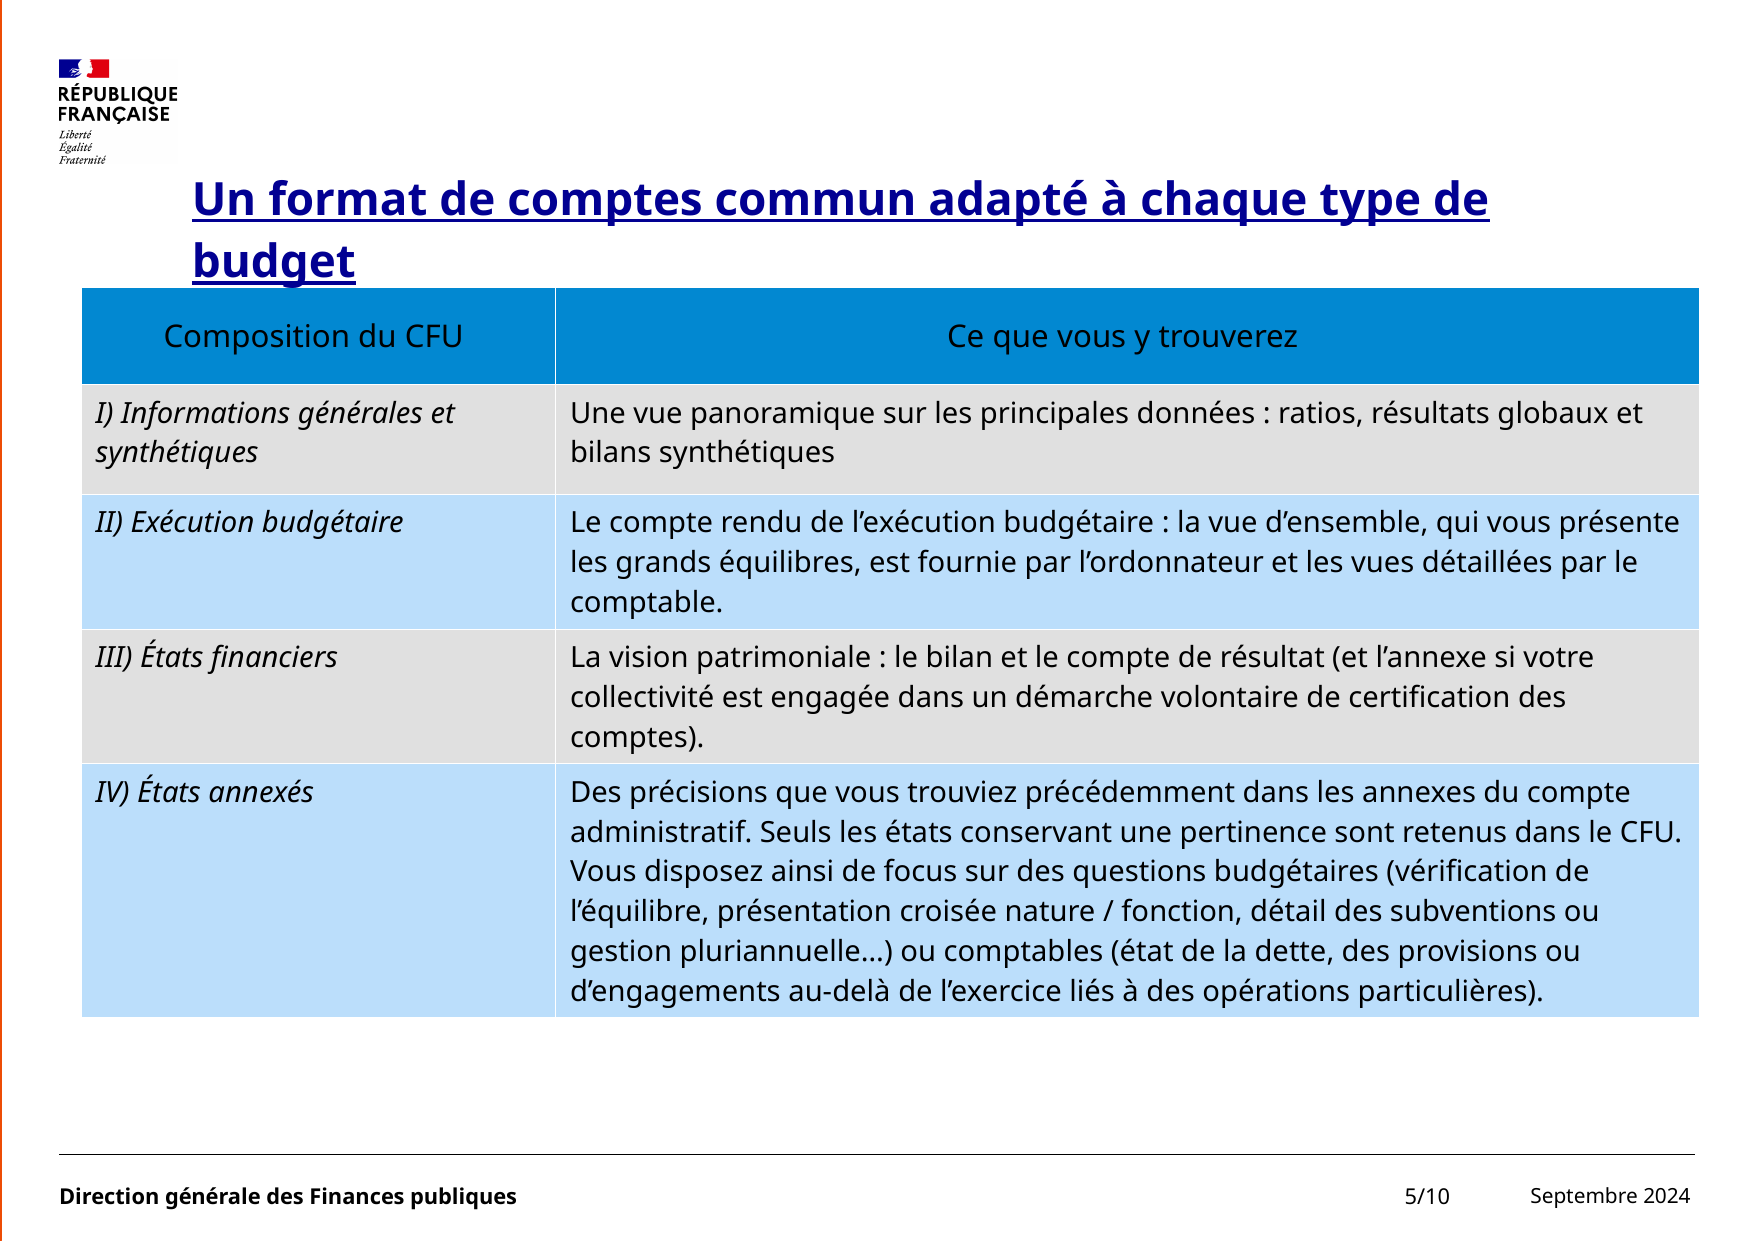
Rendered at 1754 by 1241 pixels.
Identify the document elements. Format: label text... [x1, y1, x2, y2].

table_cell III) États financiers [82, 630, 555, 763]
table_cell Une vue panoramique sur les principales données : ratios, résultats globaux et bilans synthétiques [556, 385, 1699, 494]
table_cell Des précisions que vous trouviez précédemment dans les annexes du compte administratif. Seuls les états conservant une pertinence sont retenus dans le CFU. Vous disposez ainsi de focus sur des questions budgétaires (vérification de l’équilibre, présentation croisée nature / fonction, détail des subventions ou gestion pluriannuelle…) ou comptables (état de la dette, des provisions ou d’engagements au-delà de l’exercice liés à des opérations particulières). [556, 764, 1699, 1017]
table_header Composition du CFU [82, 288, 555, 384]
table_cell Le compte rendu de l’exécution budgétaire : la vue d’ensemble, qui vous présente les grands équilibres, est fournie par l’ordonnateur et les vues détaillées par le comptable. [556, 495, 1699, 629]
table_cell II) Exécution budgétaire [82, 495, 555, 629]
text_box Un format de comptes commun adapté à chaque type de budget [177, 158, 1654, 237]
table_cell IV) États annexés [82, 764, 555, 1017]
table_header Ce que vous y trouverez [556, 288, 1699, 384]
table_cell La vision patrimoniale : le bilan et le compte de résultat (et l’annexe si votre collectivité est engagée dans un démarche volontaire de certification des comptes). [556, 630, 1699, 763]
picture [59, 59, 178, 164]
table_cell I) Informations générales et synthétiques [82, 385, 555, 494]
